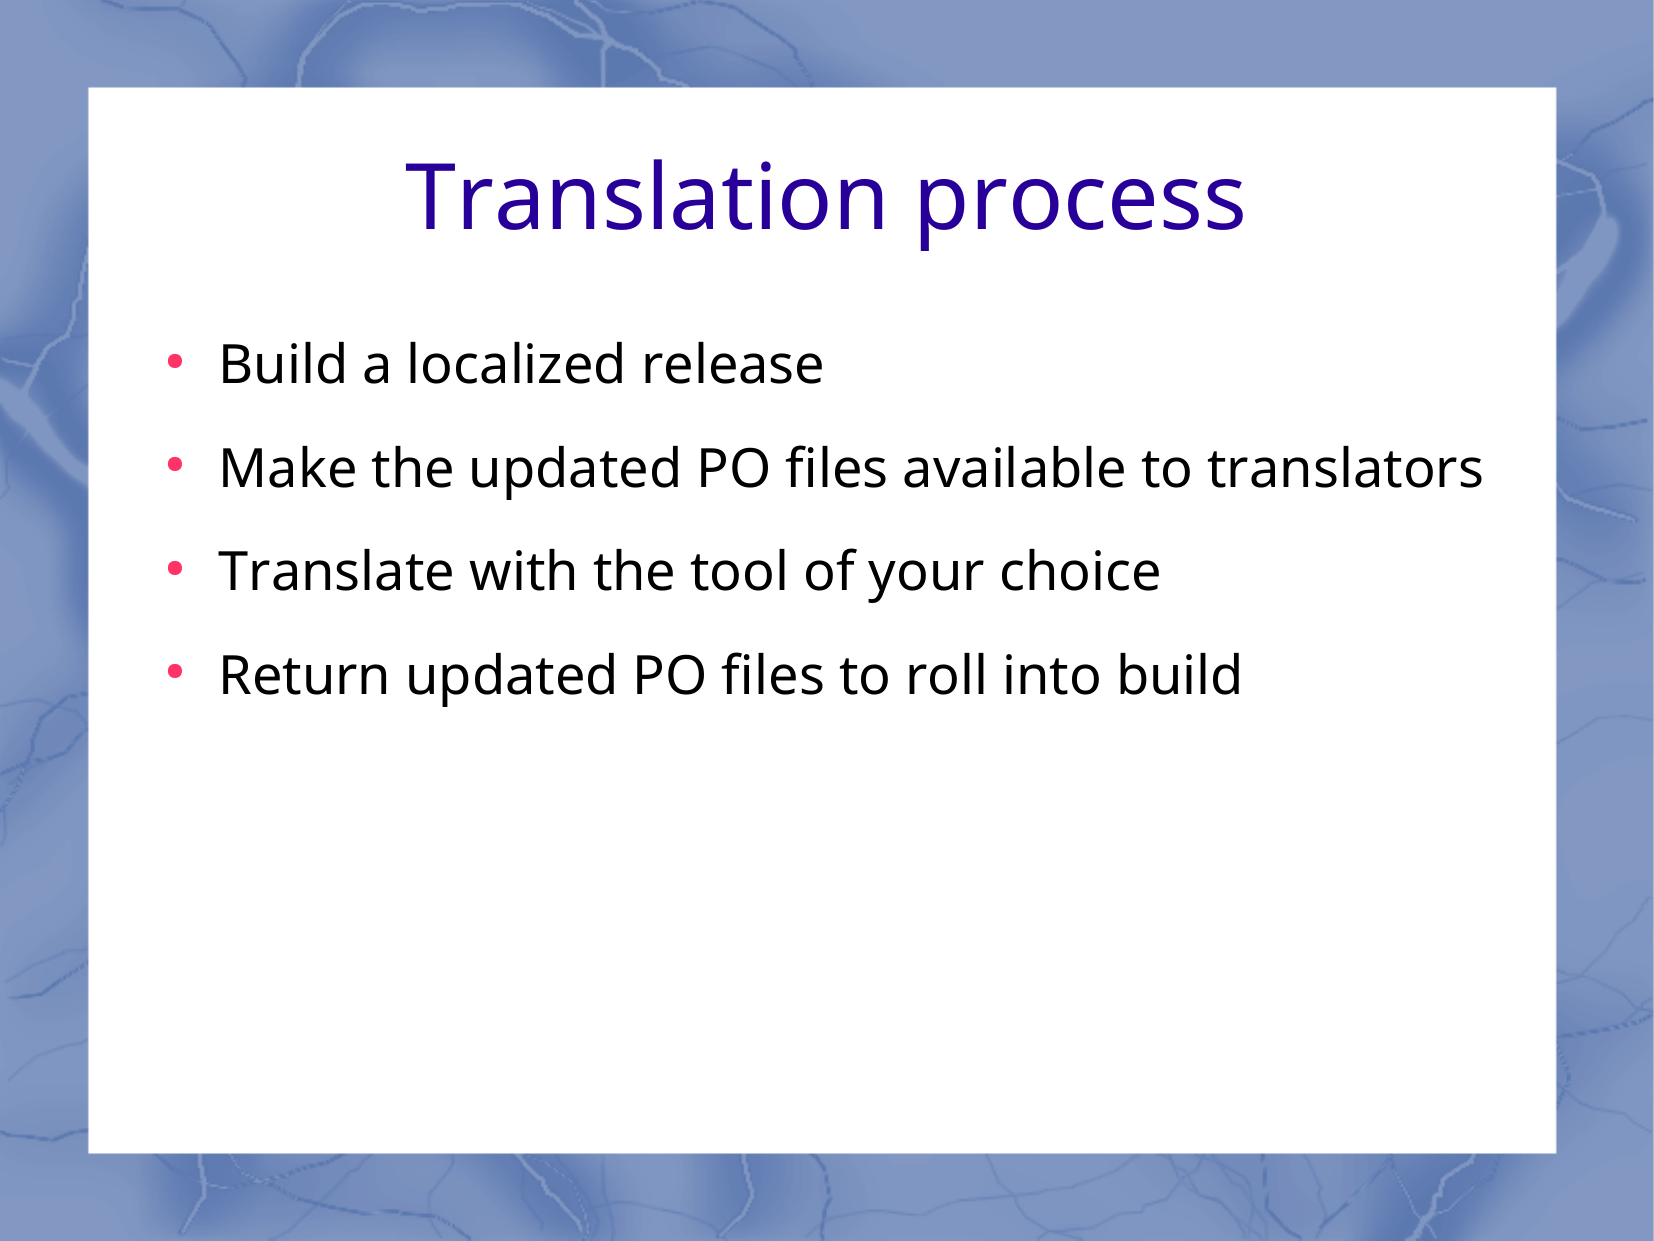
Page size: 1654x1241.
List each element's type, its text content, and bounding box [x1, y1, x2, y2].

list Build a localized release Make the updated PO files available to translators Translate with the tool of your choice Return updated PO files to roll into build [147, 325, 1506, 1130]
title Translation process [118, 90, 1536, 298]
picture [0, 0, 1654, 1241]
